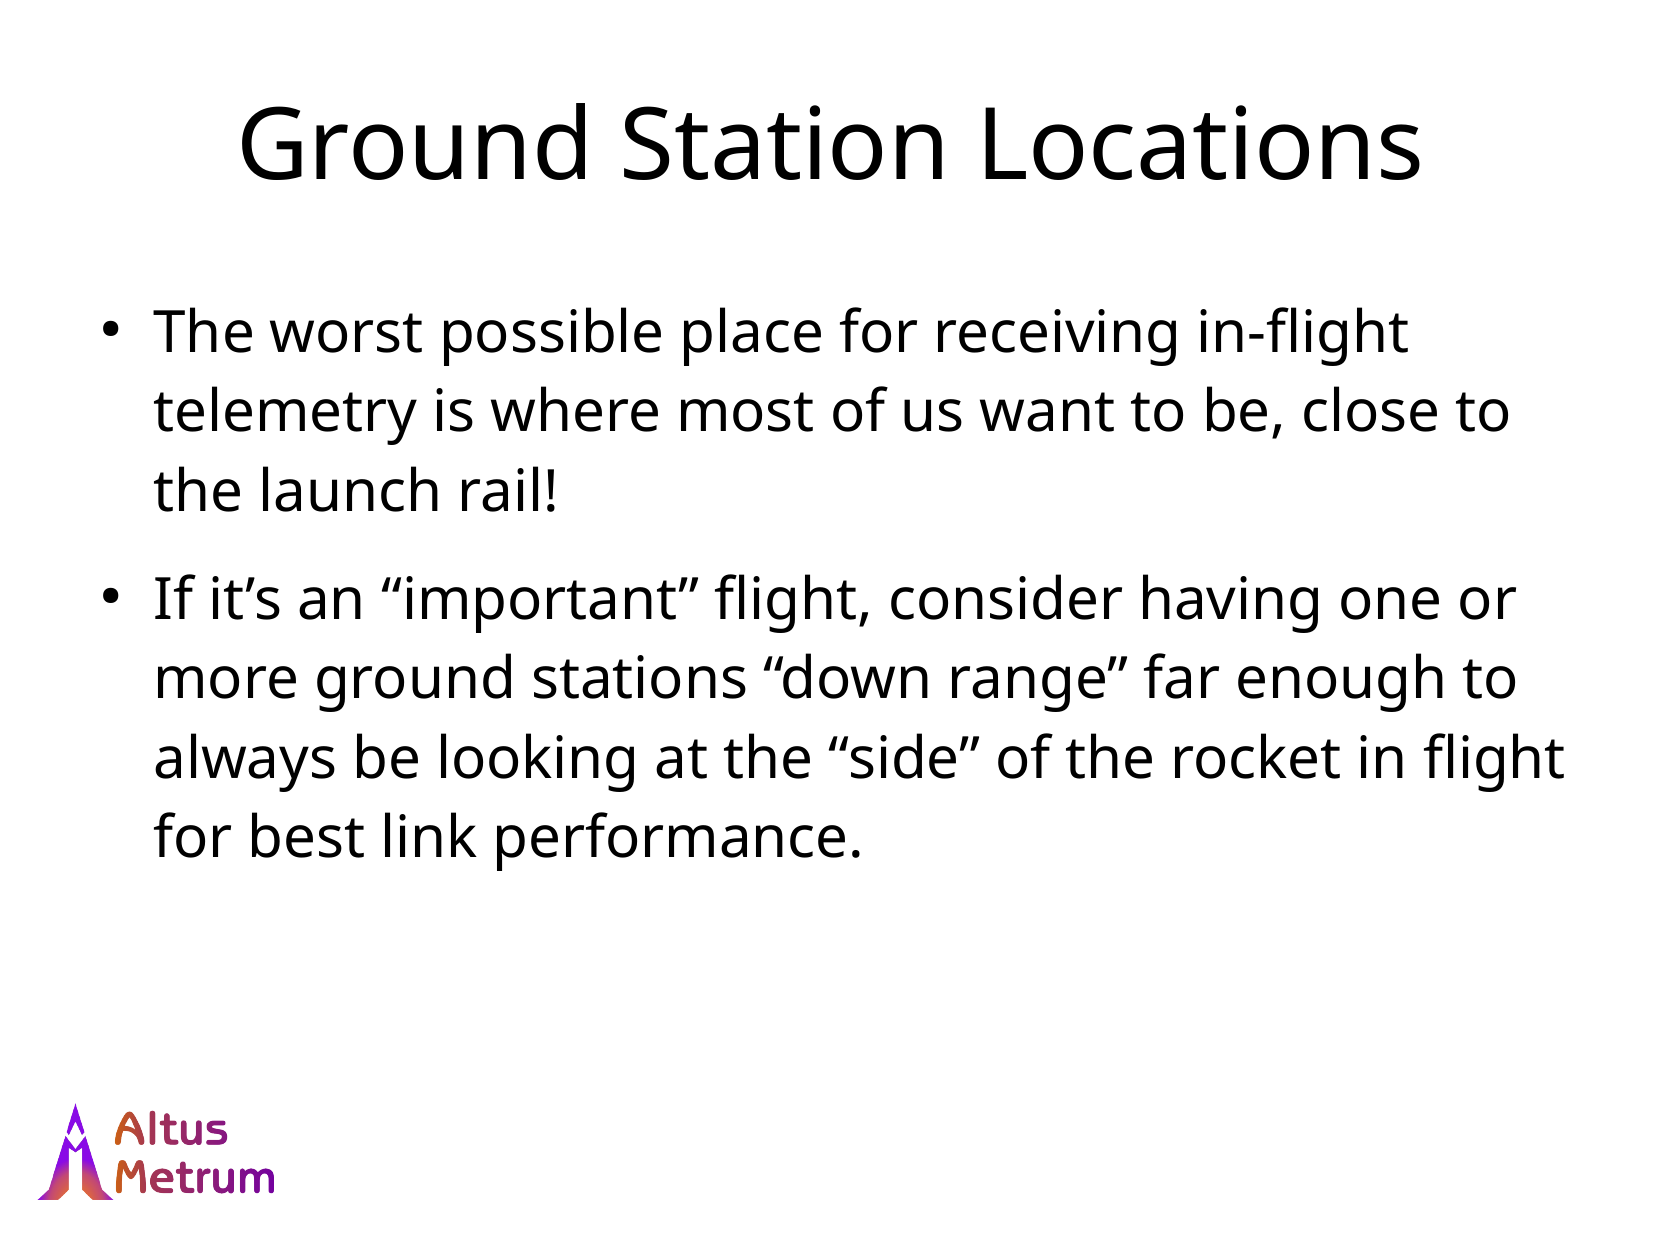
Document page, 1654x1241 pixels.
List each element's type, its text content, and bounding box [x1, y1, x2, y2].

title Ground Station Locations [86, 55, 1576, 226]
picture [37, 1103, 274, 1200]
list The worst possible place for receiving in-flight telemetry is where most of us want to be, close to the launch rail! If it’s an “important” flight, consider having one or more ground stations “down range” far enough to always be looking at the “side” of the rocket in flight for best link performance. [82, 290, 1571, 1094]
